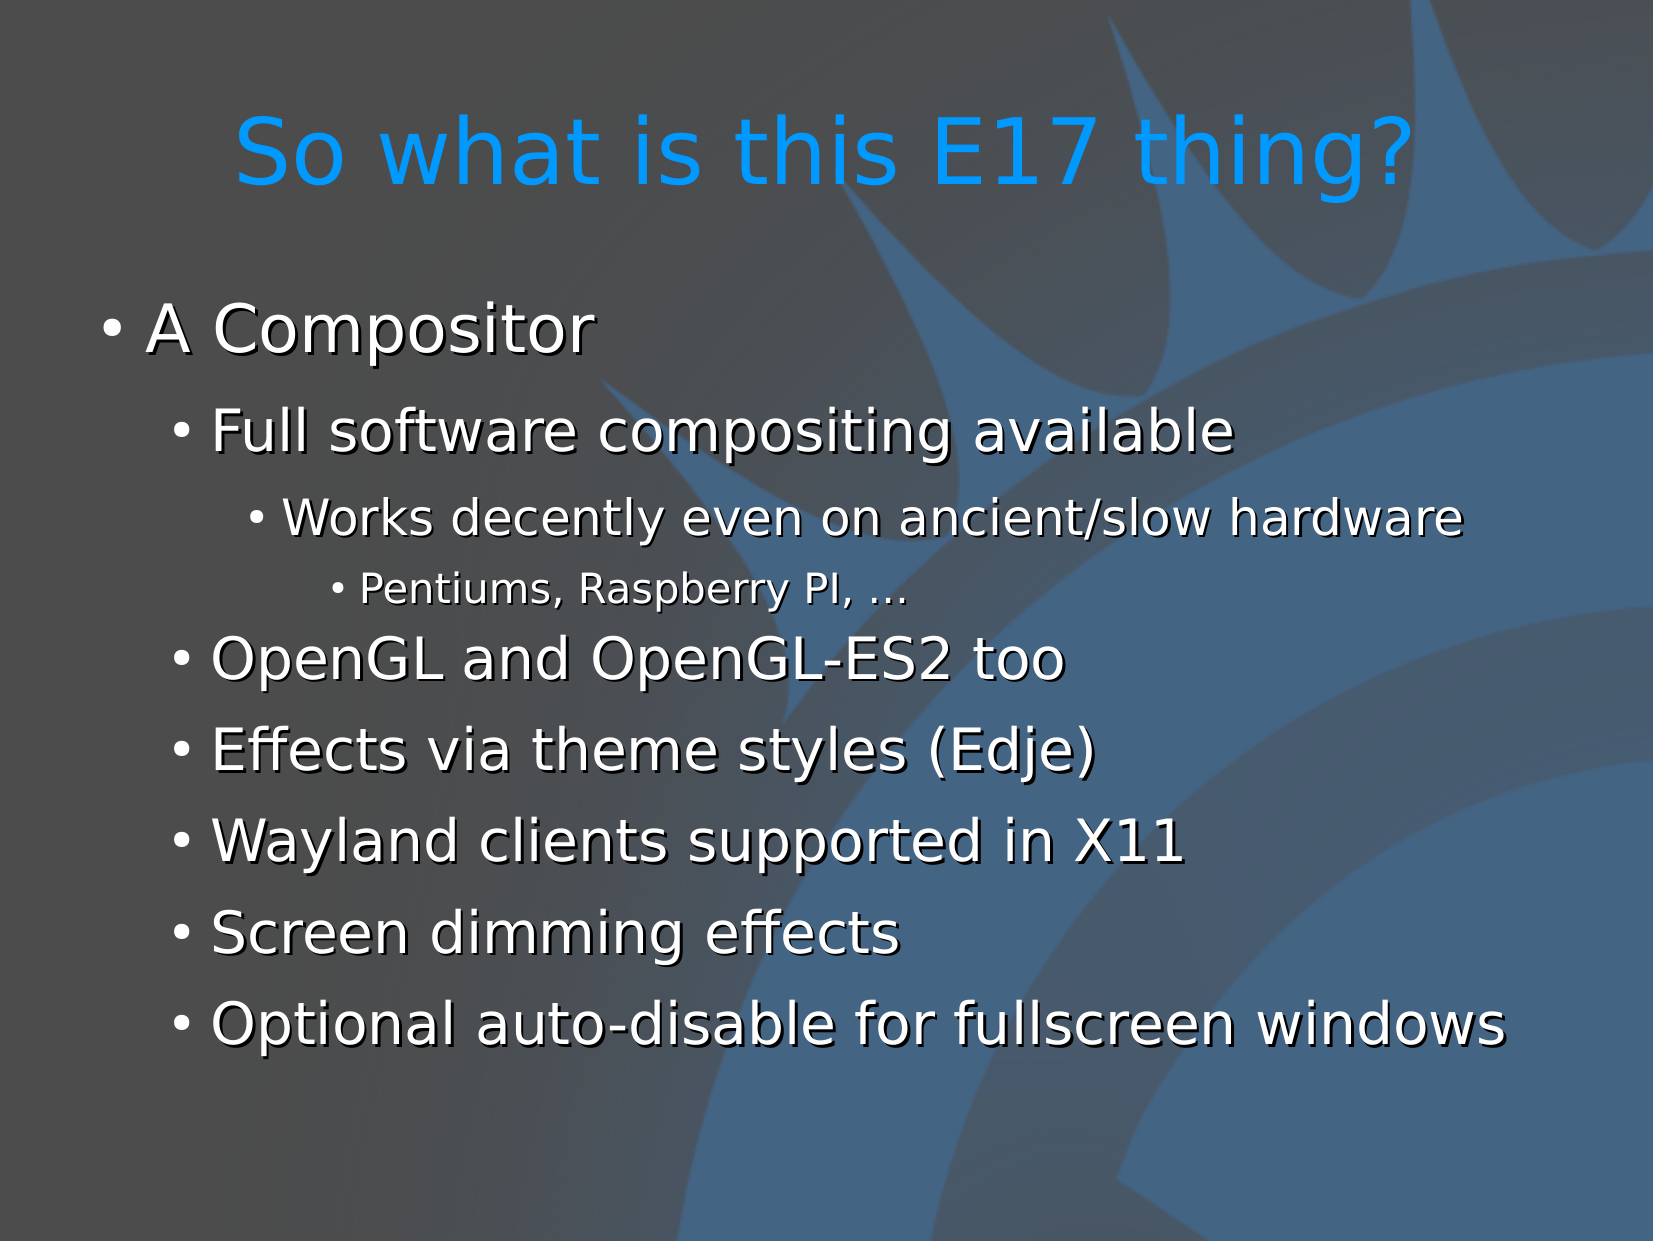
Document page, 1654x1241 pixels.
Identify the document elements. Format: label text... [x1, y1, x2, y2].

title So what is this E17 thing? [82, 49, 1571, 257]
picture [0, 0, 1654, 1241]
list A Compositor Full software compositing available Works decently even on ancient/slow hardware Pentiums, Raspberry PI, … OpenGL and OpenGL-ES2 too Effects via theme styles (Edje) Wayland clients supported in X11 Screen dimming effects Optional auto-disable for fullscreen windows [82, 290, 1561, 1156]
